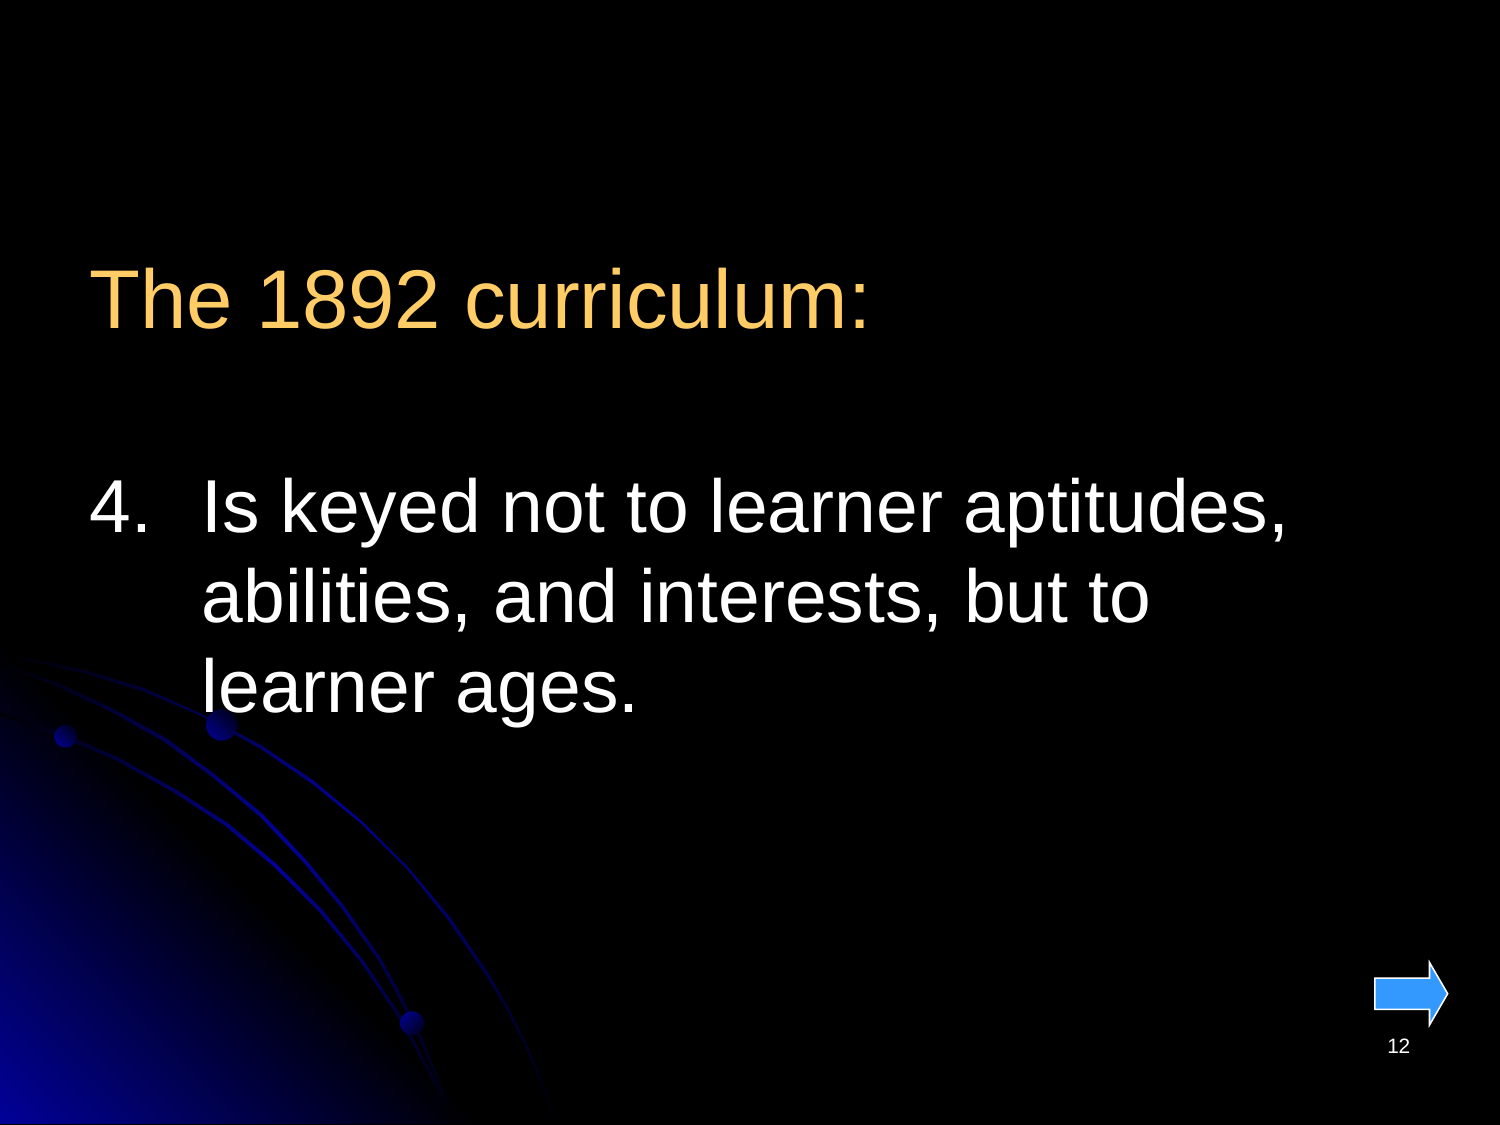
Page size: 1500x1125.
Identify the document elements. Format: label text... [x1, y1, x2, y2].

text_box 4. Is keyed not to learner aptitudes, abilities, and interests, but to learner ages. [74, 449, 1388, 736]
text_box [1374, 962, 1448, 1026]
text_box The 1892 curriculum: [75, 237, 1351, 353]
